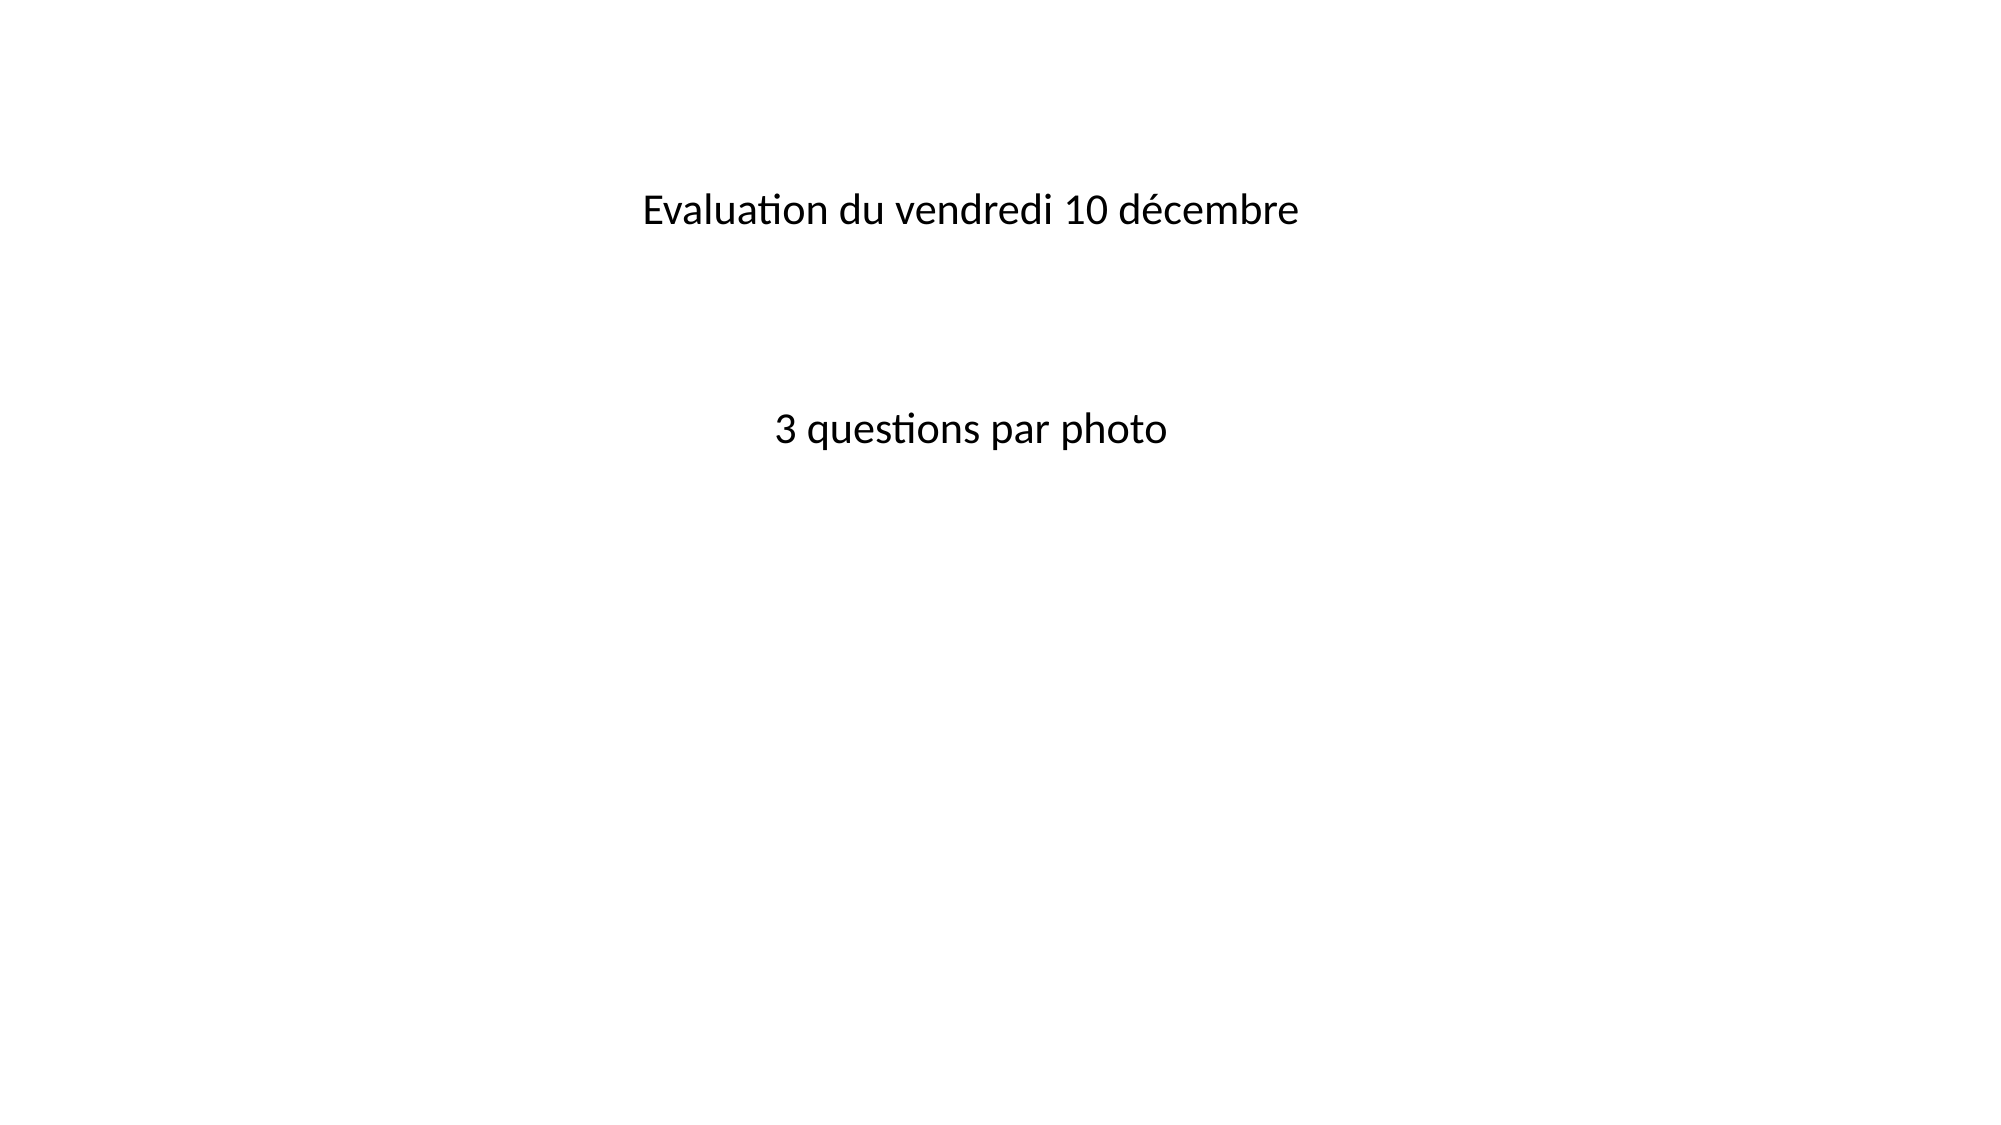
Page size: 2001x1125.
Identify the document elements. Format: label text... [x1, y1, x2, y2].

subtitle Evaluation du vendredi 10 décembre 3 questions par photo [221, 187, 1722, 459]
